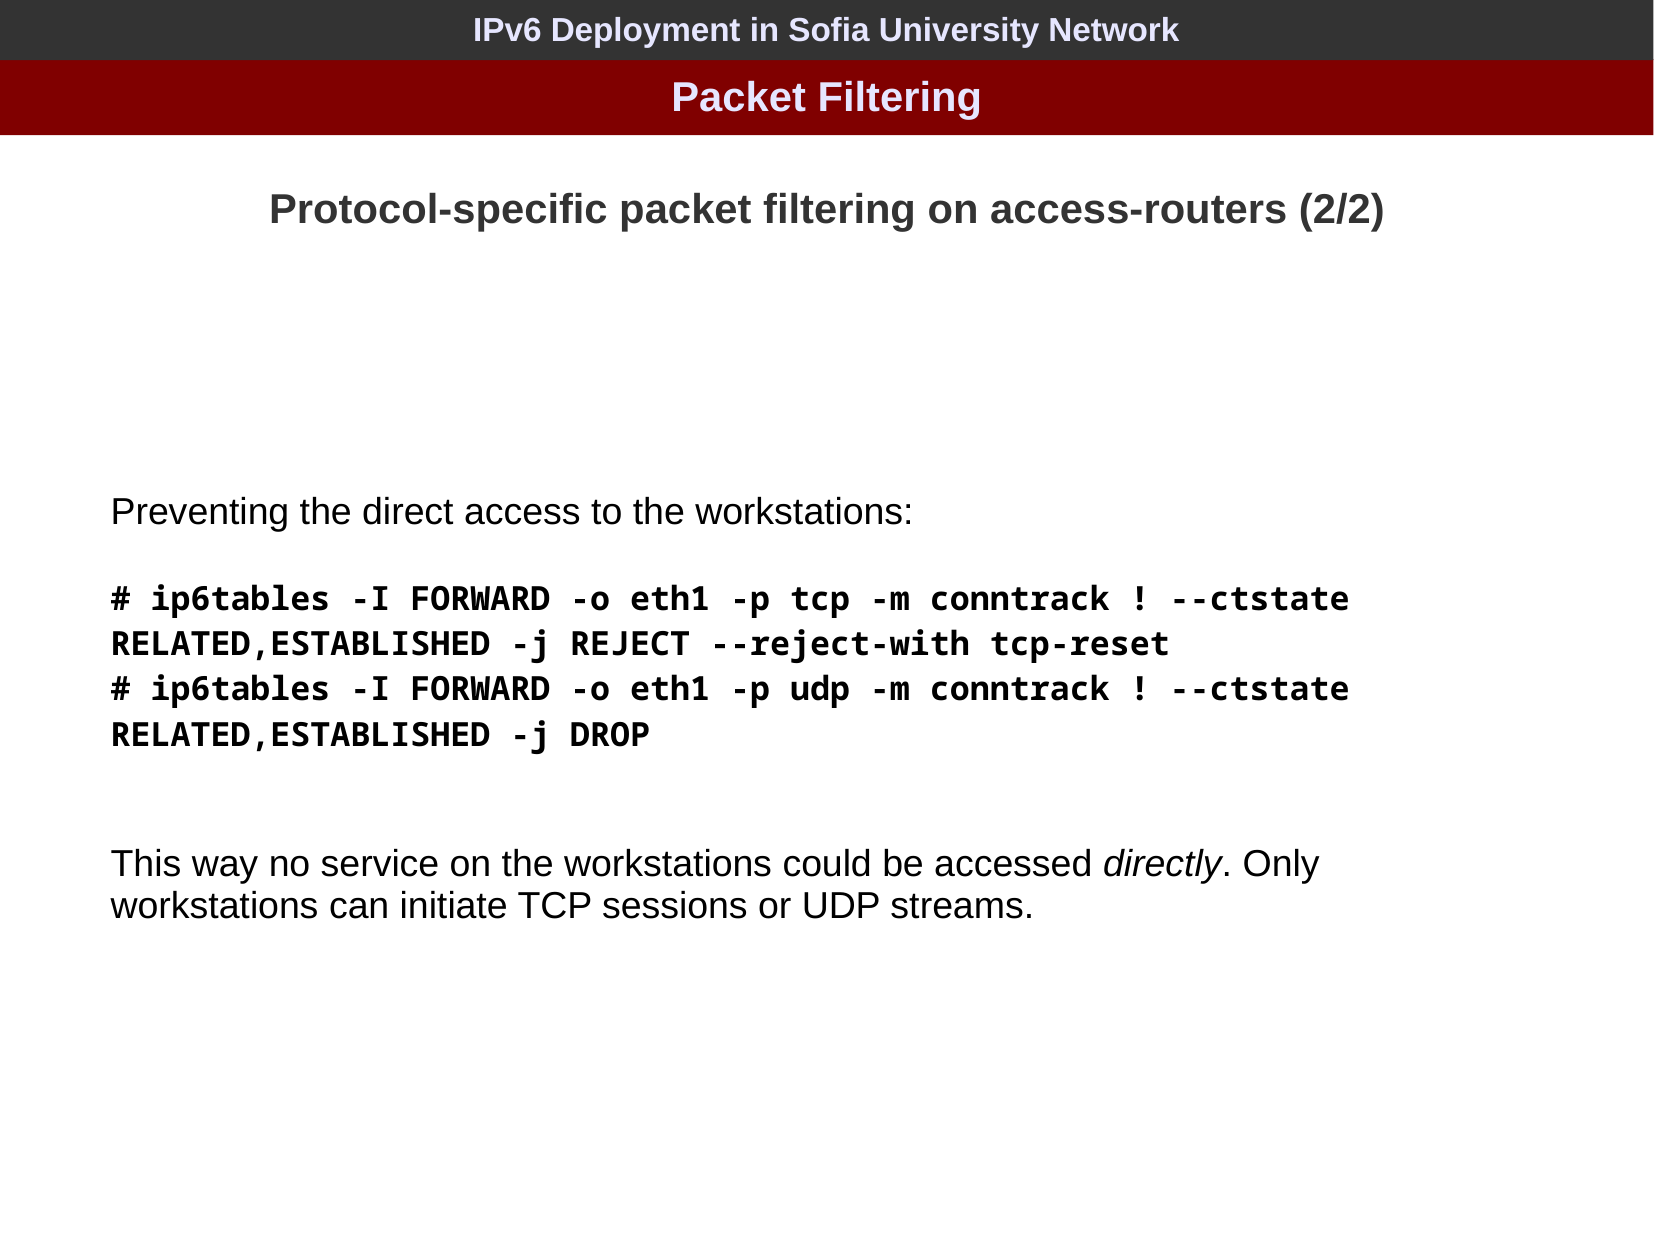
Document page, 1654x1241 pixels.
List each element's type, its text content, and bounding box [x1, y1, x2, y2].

text_box Packet Filtering [0, 61, 1654, 136]
text_box IPv6 Deployment in Sofia University Network [0, 0, 1654, 61]
text_box Protocol-specific packet filtering on access-routers (2/2) [30, 171, 1625, 248]
text_box Preventing the direct access to the workstations: # ip6tables -I FORWARD -o eth1 -p tcp -m conntrack ! --ctstate RELATED,ESTABLISHED -j REJECT --reject-with tcp-reset # ip6tables -I FORWARD -o eth1 -p udp -m conntrack ! --ctstate RELATED,ESTABLISHED -j DROP This way no service on the workstations could be accessed directly. Only workstations can initiate TCP sessions or UDP streams. [95, 483, 1551, 915]
